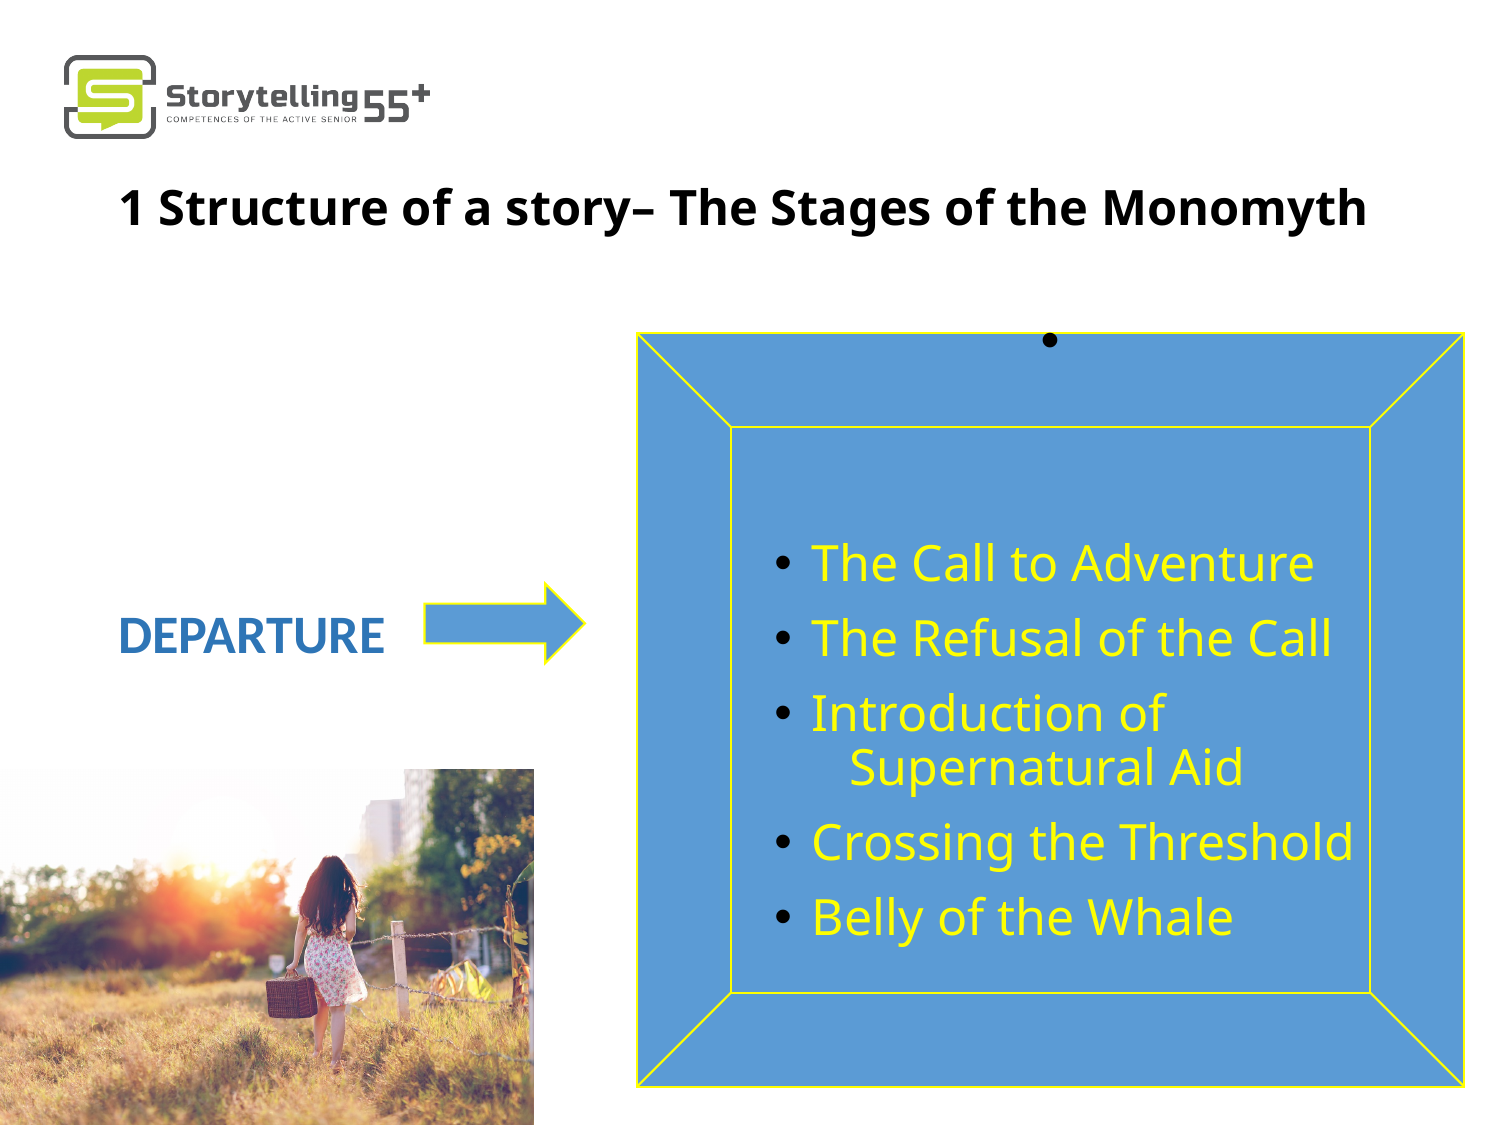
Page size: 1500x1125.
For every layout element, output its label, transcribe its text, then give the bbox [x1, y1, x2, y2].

title 1 Structure of a story– The Stages of the Monomyth [103, 59, 1397, 314]
picture [64, 55, 430, 139]
text_box [636, 332, 1465, 1087]
picture [0, 769, 534, 1125]
list DEPARTURE [103, 299, 741, 1014]
text_box [424, 583, 586, 664]
list The Call to Adventure The Refusal of the Call Introduction of Supernatural Aid Crossing the Threshold Belly of the Whale [759, 299, 1397, 1014]
